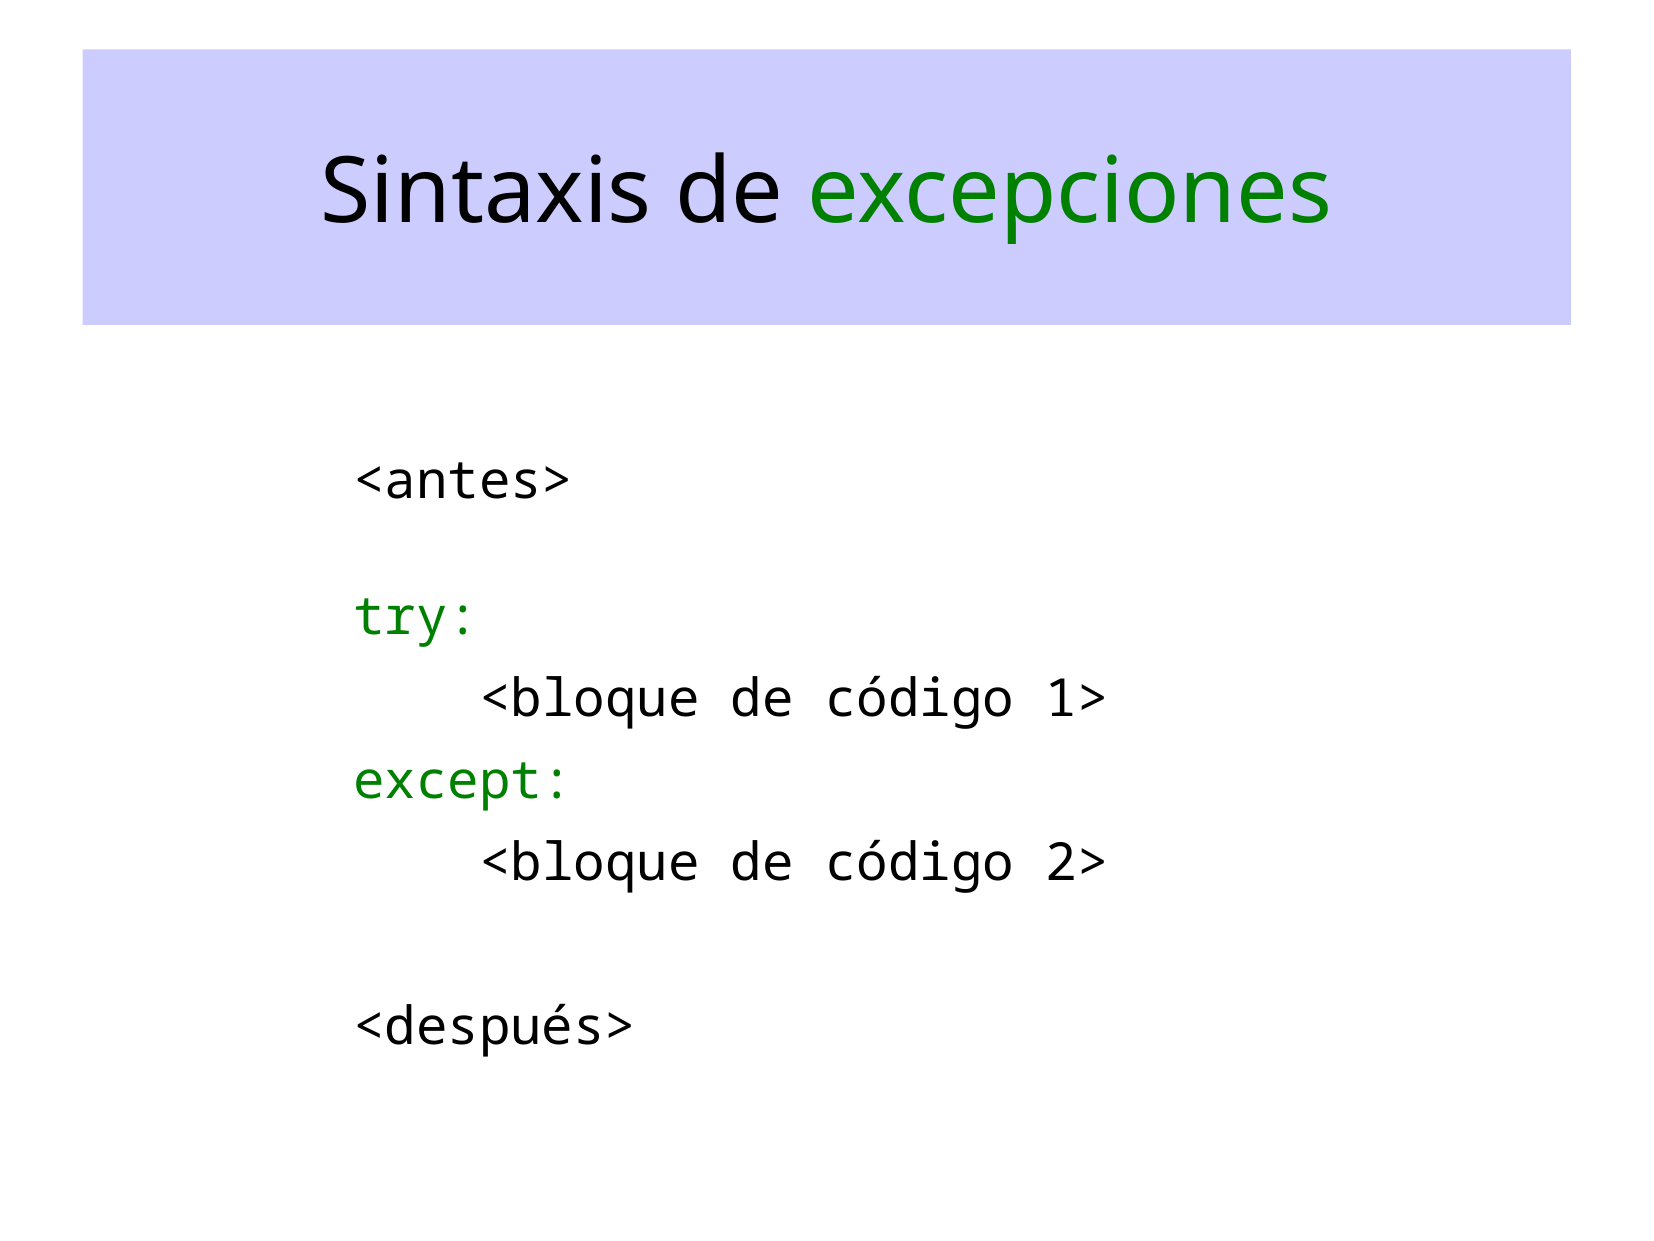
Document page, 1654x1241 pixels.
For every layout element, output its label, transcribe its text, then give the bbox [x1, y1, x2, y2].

title Sintaxis de excepciones [82, 49, 1571, 325]
list <antes> try: <bloque de código 1> except: <bloque de código 2> <después> [289, 442, 1418, 1063]
